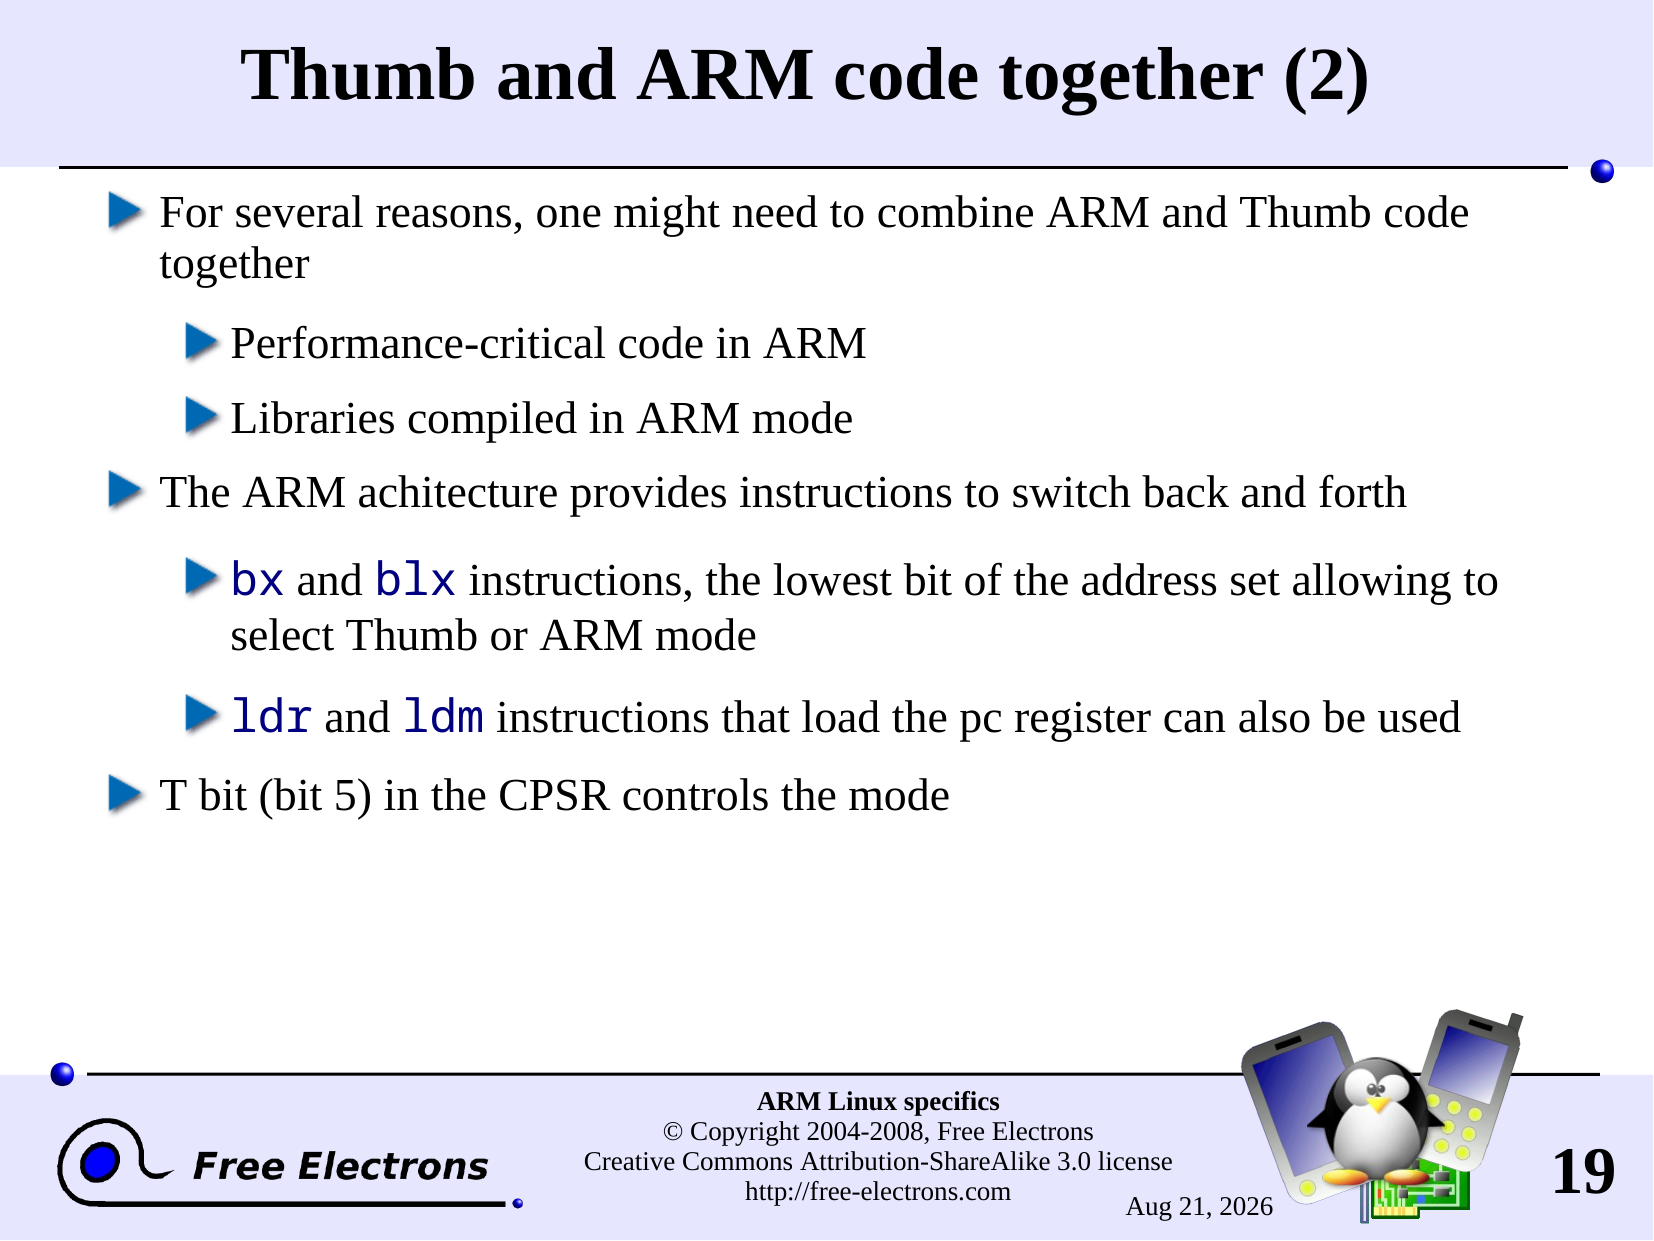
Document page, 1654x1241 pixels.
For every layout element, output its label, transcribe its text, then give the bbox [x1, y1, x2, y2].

picture [1225, 983, 1538, 1241]
picture [50, 1107, 527, 1216]
title Thumb and ARM code together (2) [60, 25, 1551, 124]
list For several reasons, one might need to combine ARM and Thumb code together Performance-critical code in ARM Libraries compiled in ARM mode The ARM achitecture provides instructions to switch back and forth bx and blx instructions, the lowest bit of the address set allowing to select Thumb or ARM mode ldr and ldm instructions that load the pc register can also be used T bit (bit 5) in the CPSR controls the mode [88, 186, 1501, 842]
